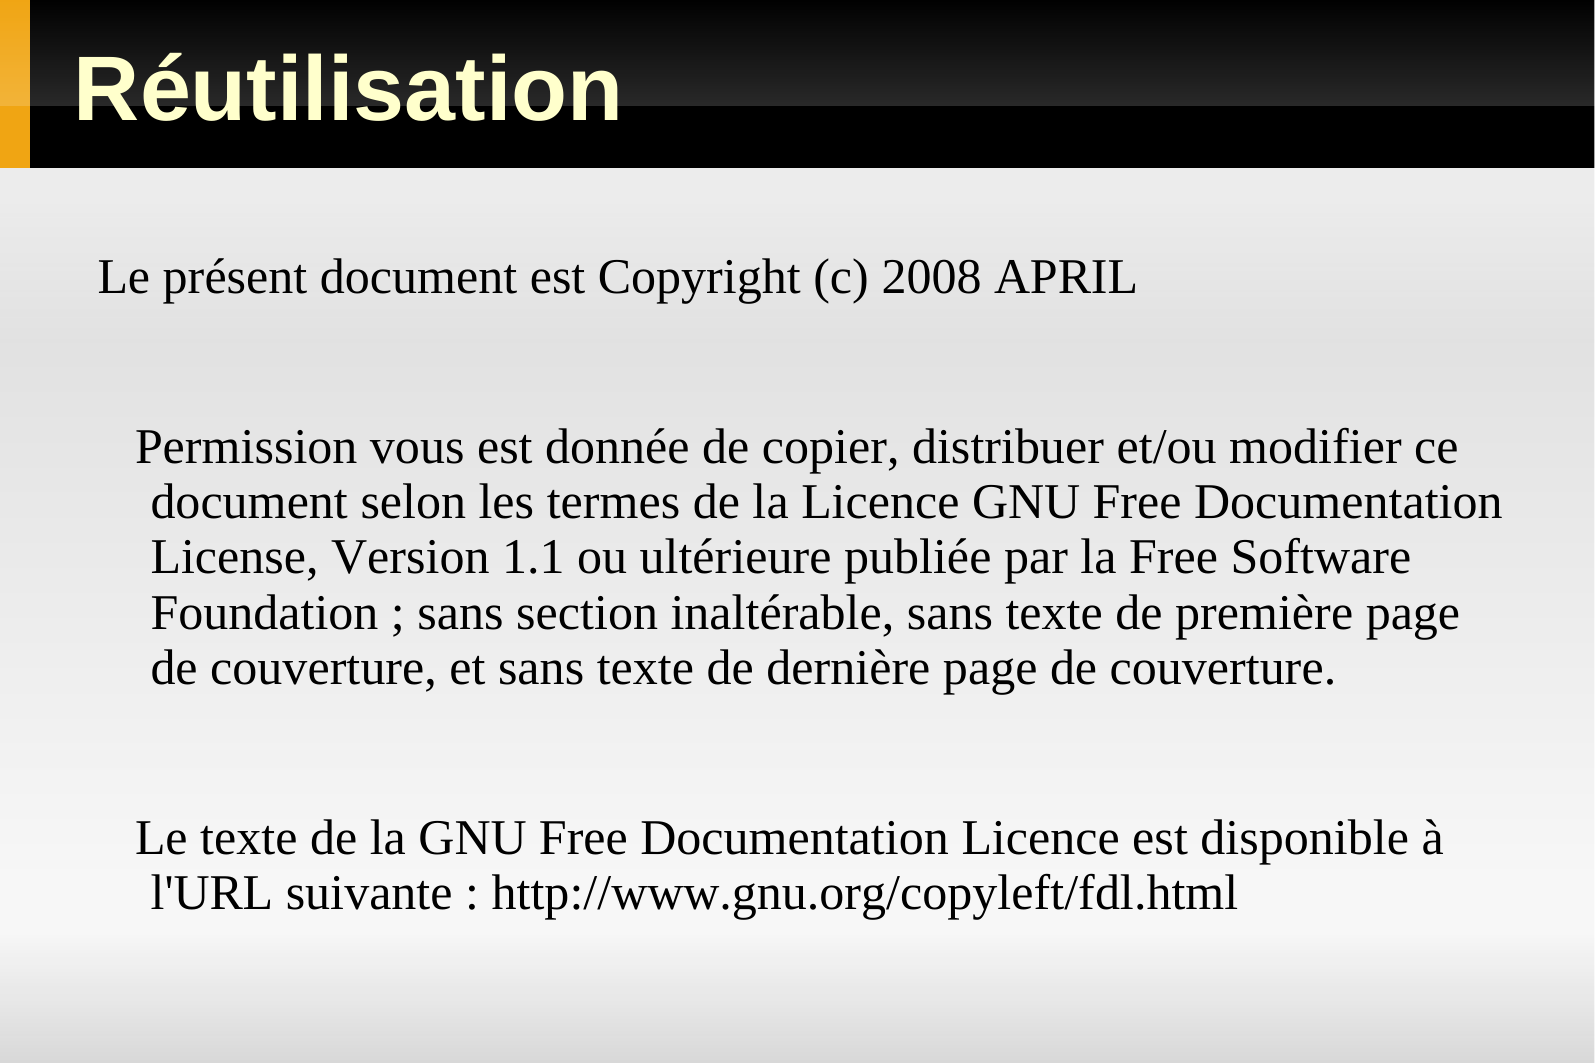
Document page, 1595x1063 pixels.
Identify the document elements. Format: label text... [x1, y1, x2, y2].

title Réutilisation [74, 7, 1510, 171]
picture [0, 0, 1595, 1063]
list Le présent document est Copyright (c) 2008 APRIL Permission vous est donnée de copier, distribuer et/ou modifier ce document selon les termes de la Licence GNU Free Documentation License, Version 1.1 ou ultérieure publiée par la Free Software Foundation ; sans section inaltérable, sans texte de première page de couverture, et sans texte de dernière page de couverture. Le texte de la GNU Free Documentation Licence est disponible à l'URL suivante : http://www.gnu.org/copyleft/fdl.html [79, 248, 1515, 936]
